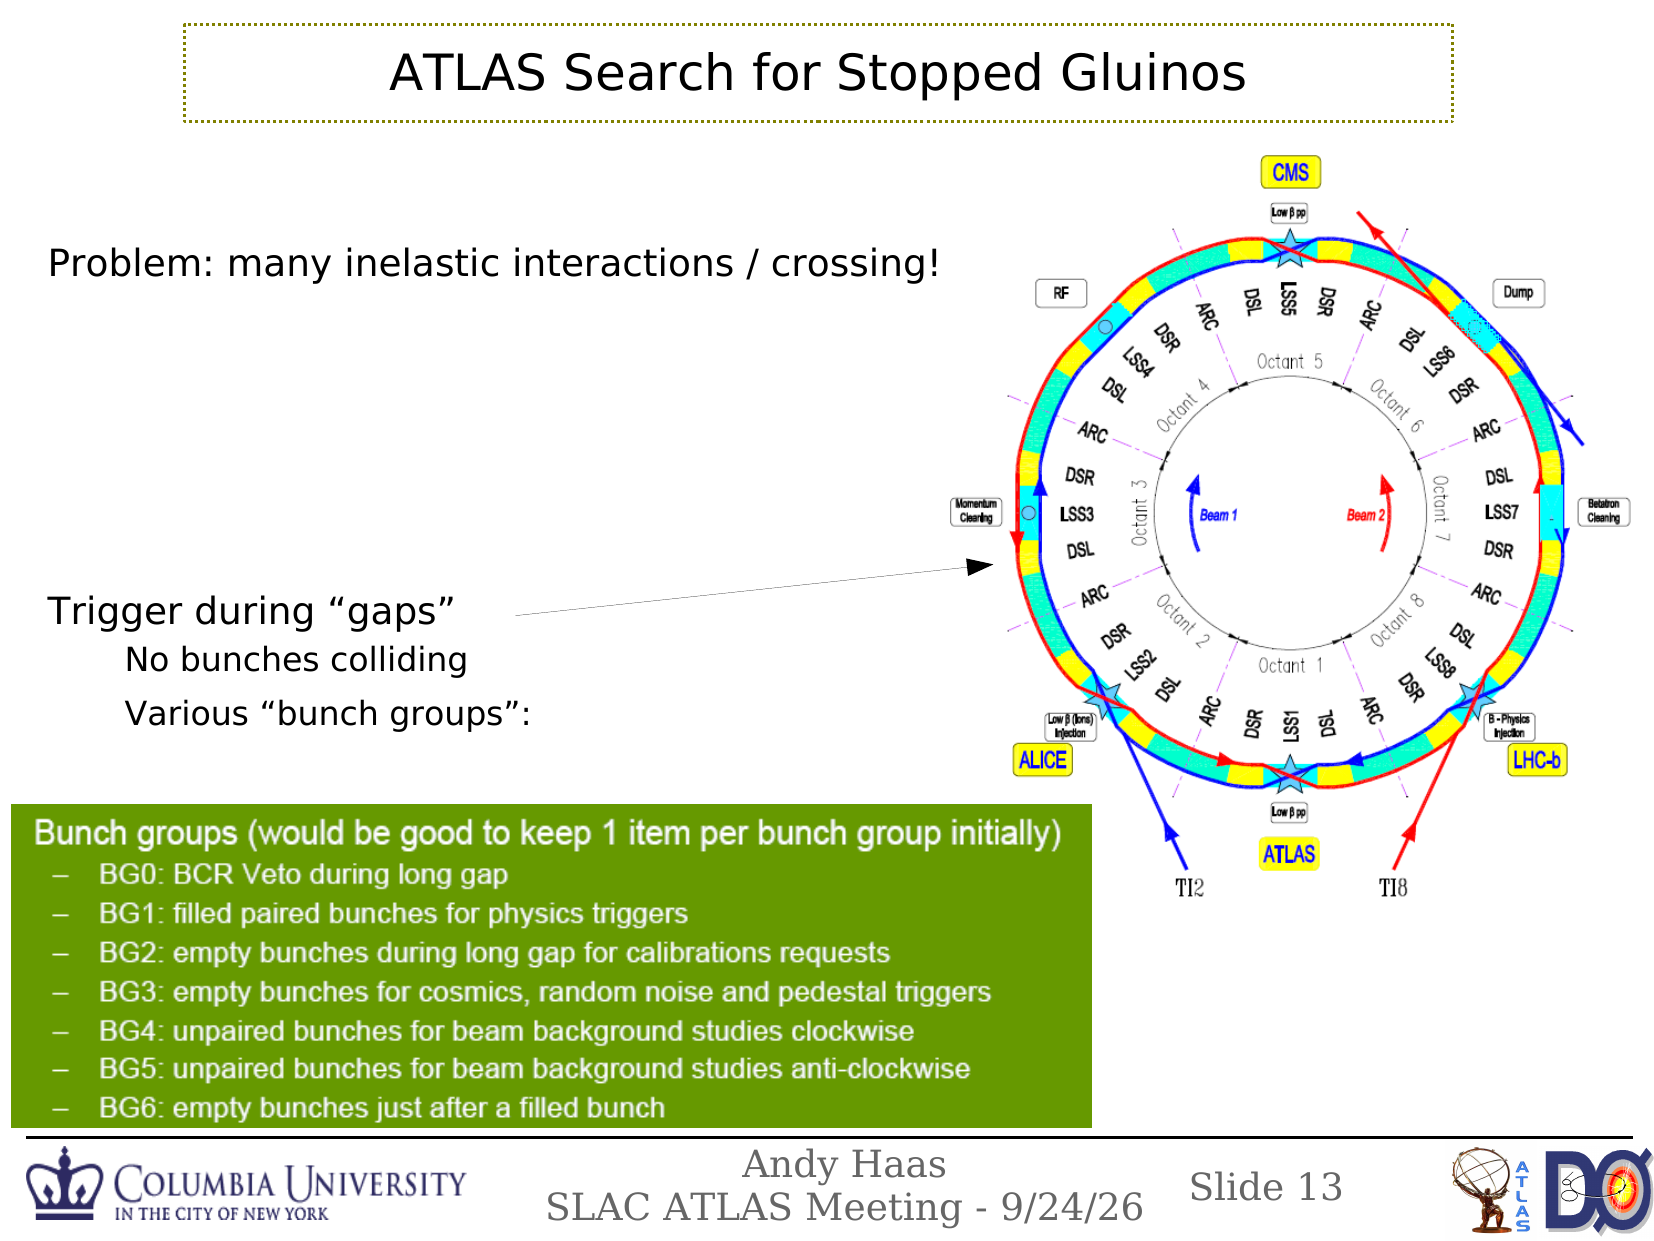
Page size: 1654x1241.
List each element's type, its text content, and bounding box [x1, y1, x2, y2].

picture [26, 1146, 467, 1220]
picture [11, 133, 1654, 1128]
picture [1445, 1140, 1537, 1241]
picture [1539, 1146, 1654, 1239]
title ATLAS Search for Stopped Gluinos [184, 24, 1453, 122]
list Problem: many inelastic interactions / crossing! Trigger during “gaps” No bunches colliding Various “bunch groups”: [30, 140, 982, 804]
